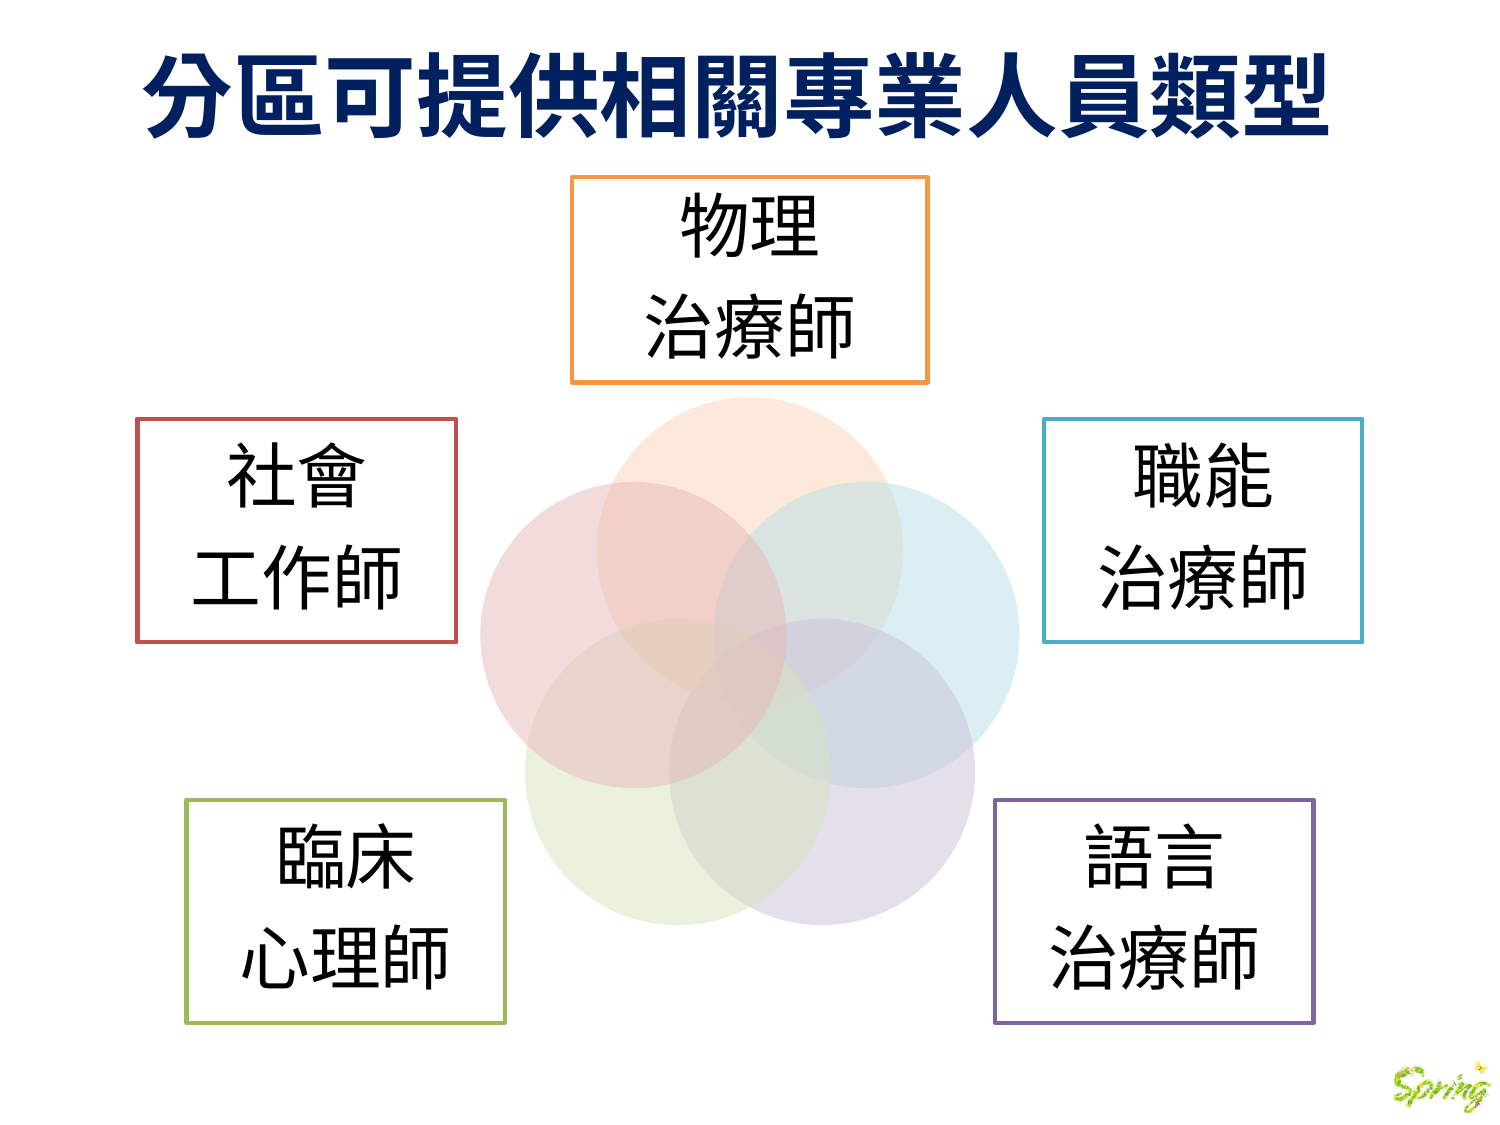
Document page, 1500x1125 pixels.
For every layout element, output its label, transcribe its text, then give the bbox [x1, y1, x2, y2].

text_box 語言 治療師 [995, 799, 1314, 1023]
text_box 物理 治療師 [572, 176, 928, 383]
text_box 社會 工作師 [137, 419, 456, 643]
text_box 職能 治療師 [1043, 419, 1363, 643]
text_box 臨床 心理師 [186, 799, 505, 1023]
title 分區可提供相關專業人員類型 [119, 0, 1357, 188]
picture [1388, 1051, 1498, 1124]
text_box [480, 397, 1020, 926]
